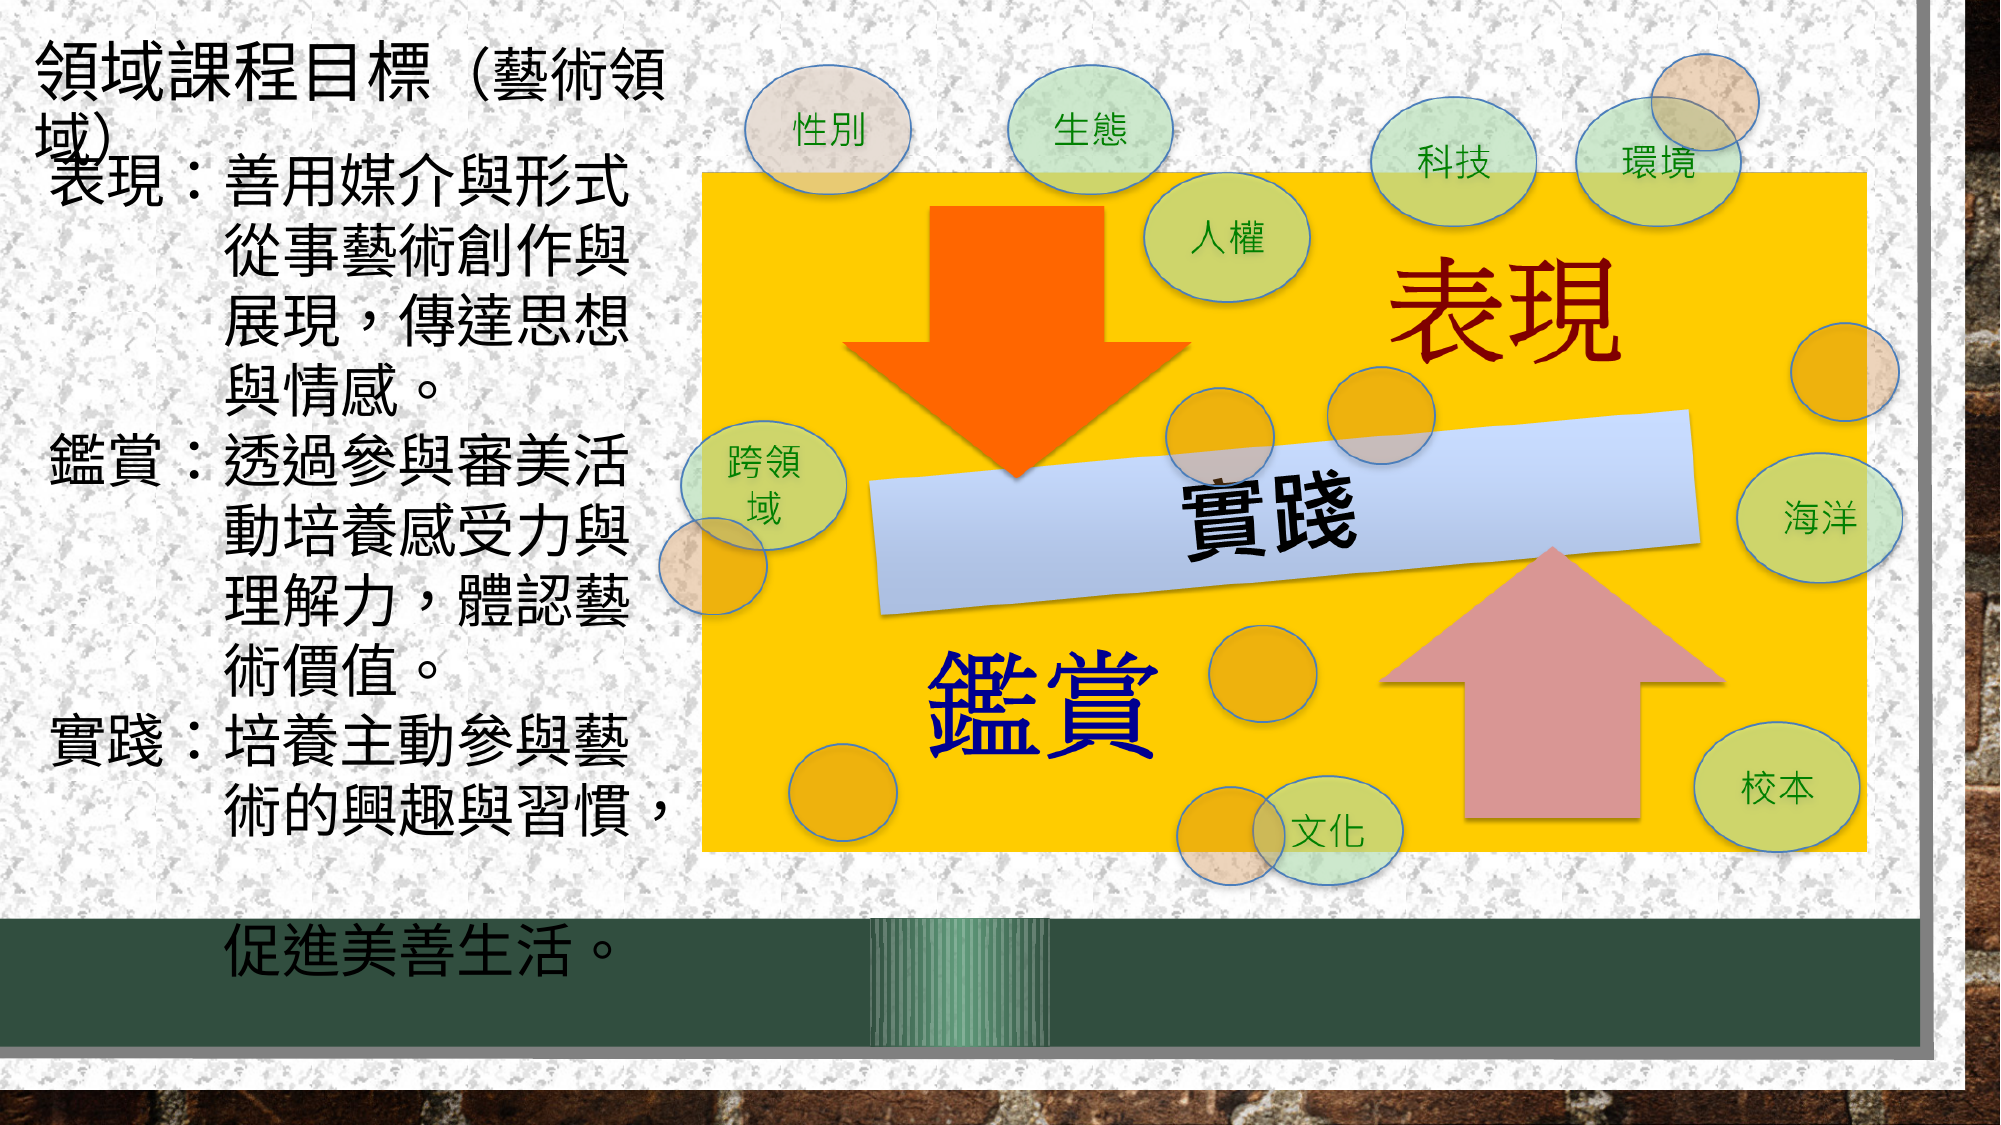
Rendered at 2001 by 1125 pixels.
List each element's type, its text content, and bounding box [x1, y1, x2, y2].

text_box 表現：善用媒介與形式 從事藝術創作與 展現，傳達思想 與情感。 鑑賞：透過參與審美活 動培養感受力與 理解力，體認藝 術價值。 實踐：培養主動參與藝 術的興趣與習慣， 促進美善生活。 [33, 136, 687, 992]
picture [0, 0, 1919, 918]
picture [0, 0, 2000, 1125]
text_box 領域課程目標（藝術領域） [18, 31, 790, 168]
